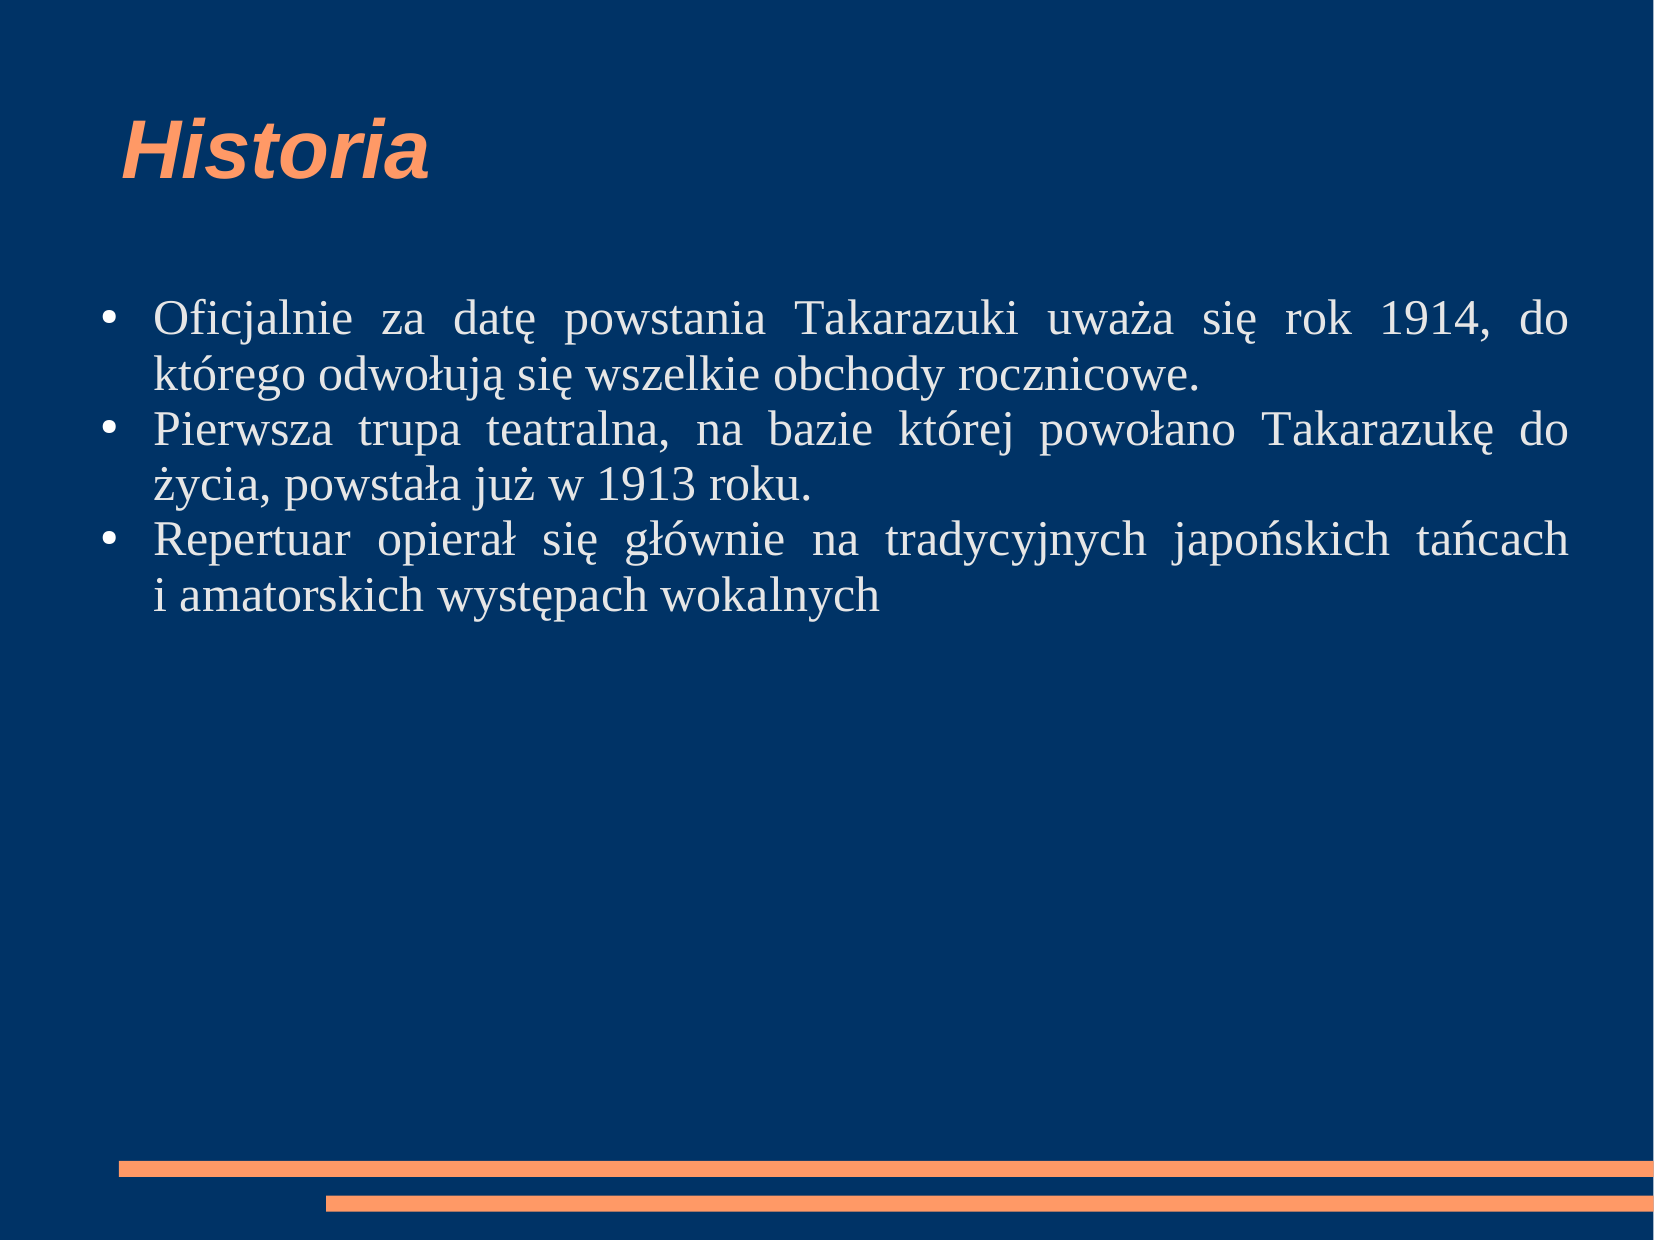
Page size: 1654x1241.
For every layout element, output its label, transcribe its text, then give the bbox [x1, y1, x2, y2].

title Historia [121, 46, 1534, 254]
list Oficjalnie za datę powstania Takarazuki uważa się rok 1914, do którego odwołują się wszelkie obchody rocznicowe. Pierwsza trupa teatralna, na bazie której powołano Takarazukę do życia, powstała już w 1913 roku. Repertuar opierał się głównie na tradycyjnych japońskich tańcach i amatorskich występach wokalnych [82, 290, 1571, 1109]
